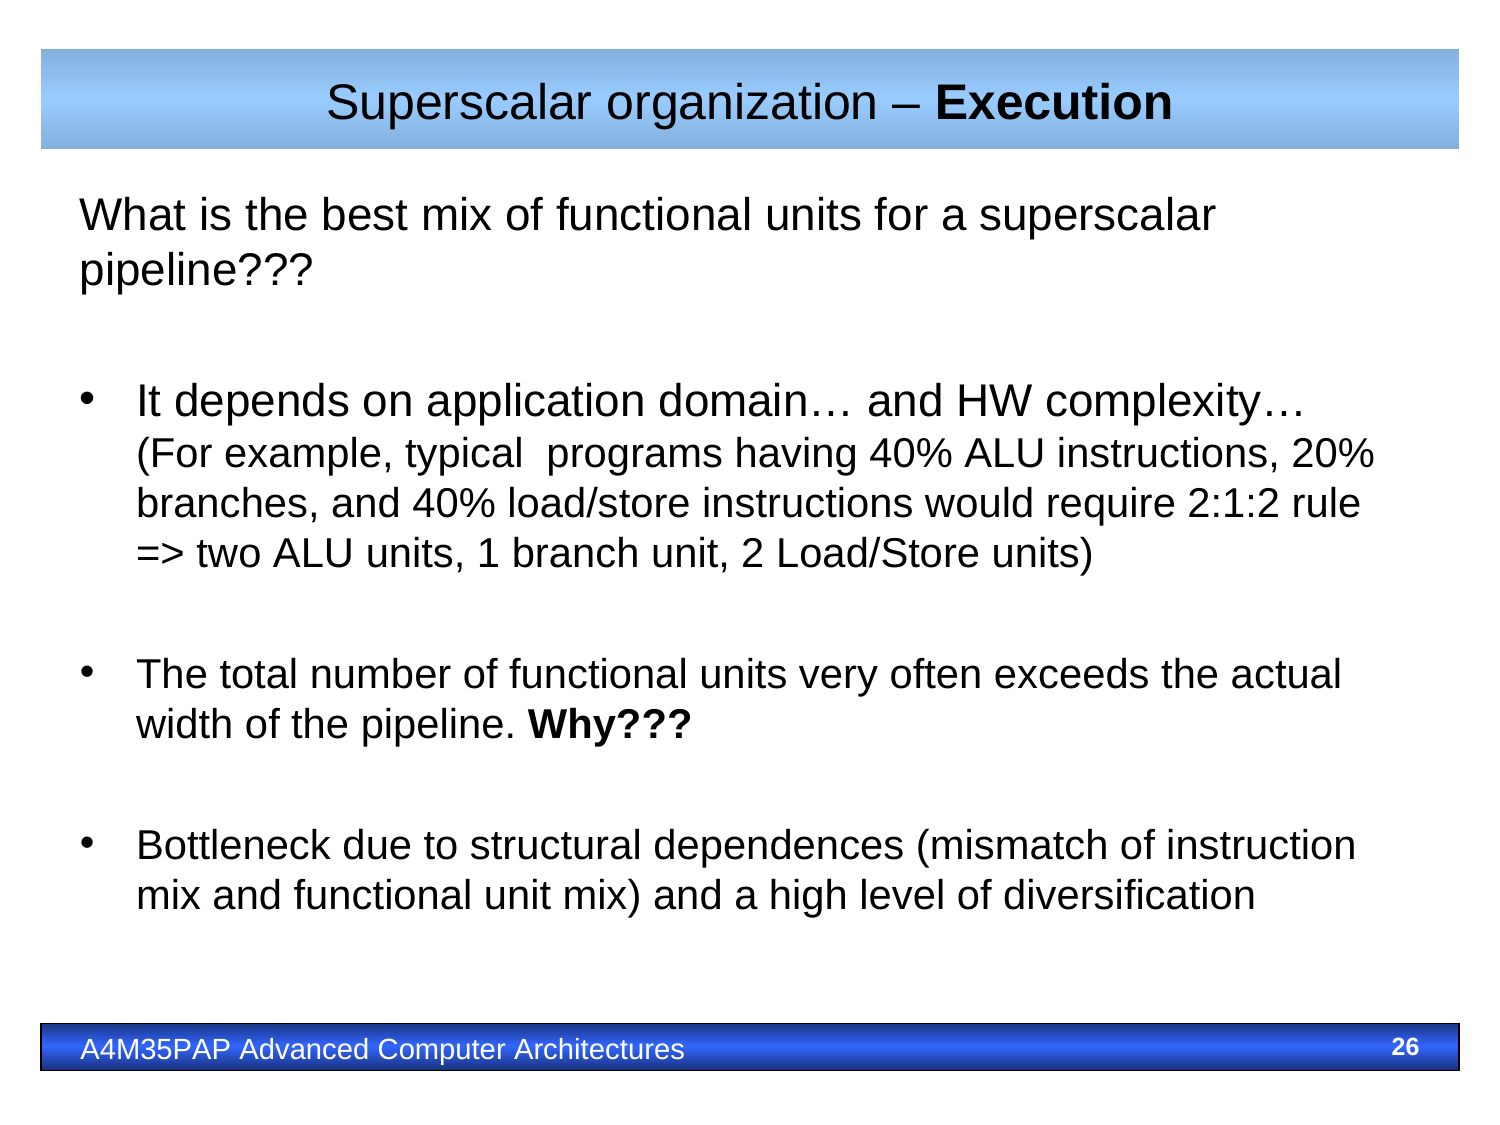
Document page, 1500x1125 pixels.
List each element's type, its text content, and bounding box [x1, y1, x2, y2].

list What is the best mix of functional units for a superscalar pipeline??? It depends on application domain… and HW complexity… (For example, typical programs having 40% ALU instructions, 20% branches, and 40% load/store instructions would require 2:1:2 rule => two ALU units, 1 branch unit, 2 Load/Store units) The total number of functional units very often exceeds the actual width of the pipeline. Why??? Bottleneck due to structural dependences (mismatch of instruction mix and functional unit mix) and a high level of diversification [64, 177, 1436, 1000]
title Superscalar organization – Execution [41, 49, 1459, 149]
